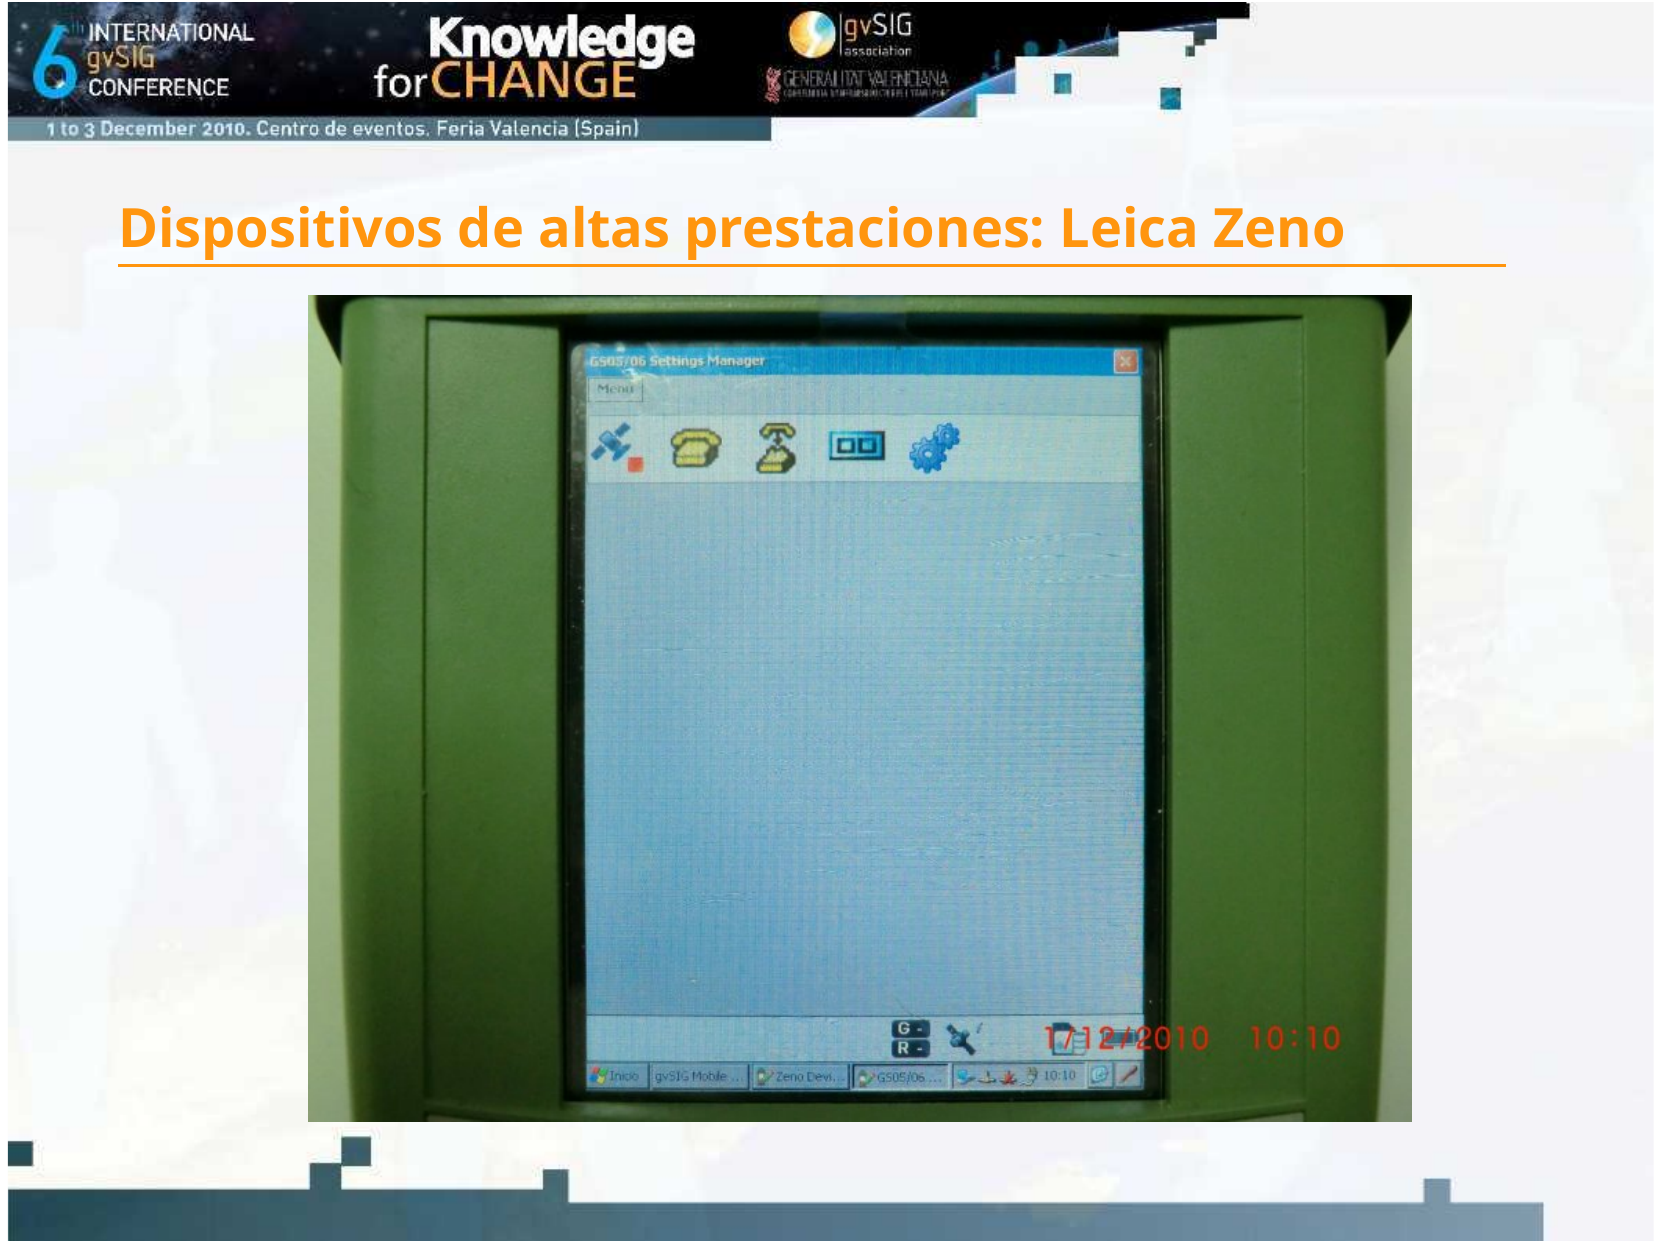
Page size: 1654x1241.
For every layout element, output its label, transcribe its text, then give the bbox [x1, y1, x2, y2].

picture [7, 2, 1654, 1241]
title Dispositivos de altas prestaciones: Leica Zeno [118, 122, 1607, 330]
